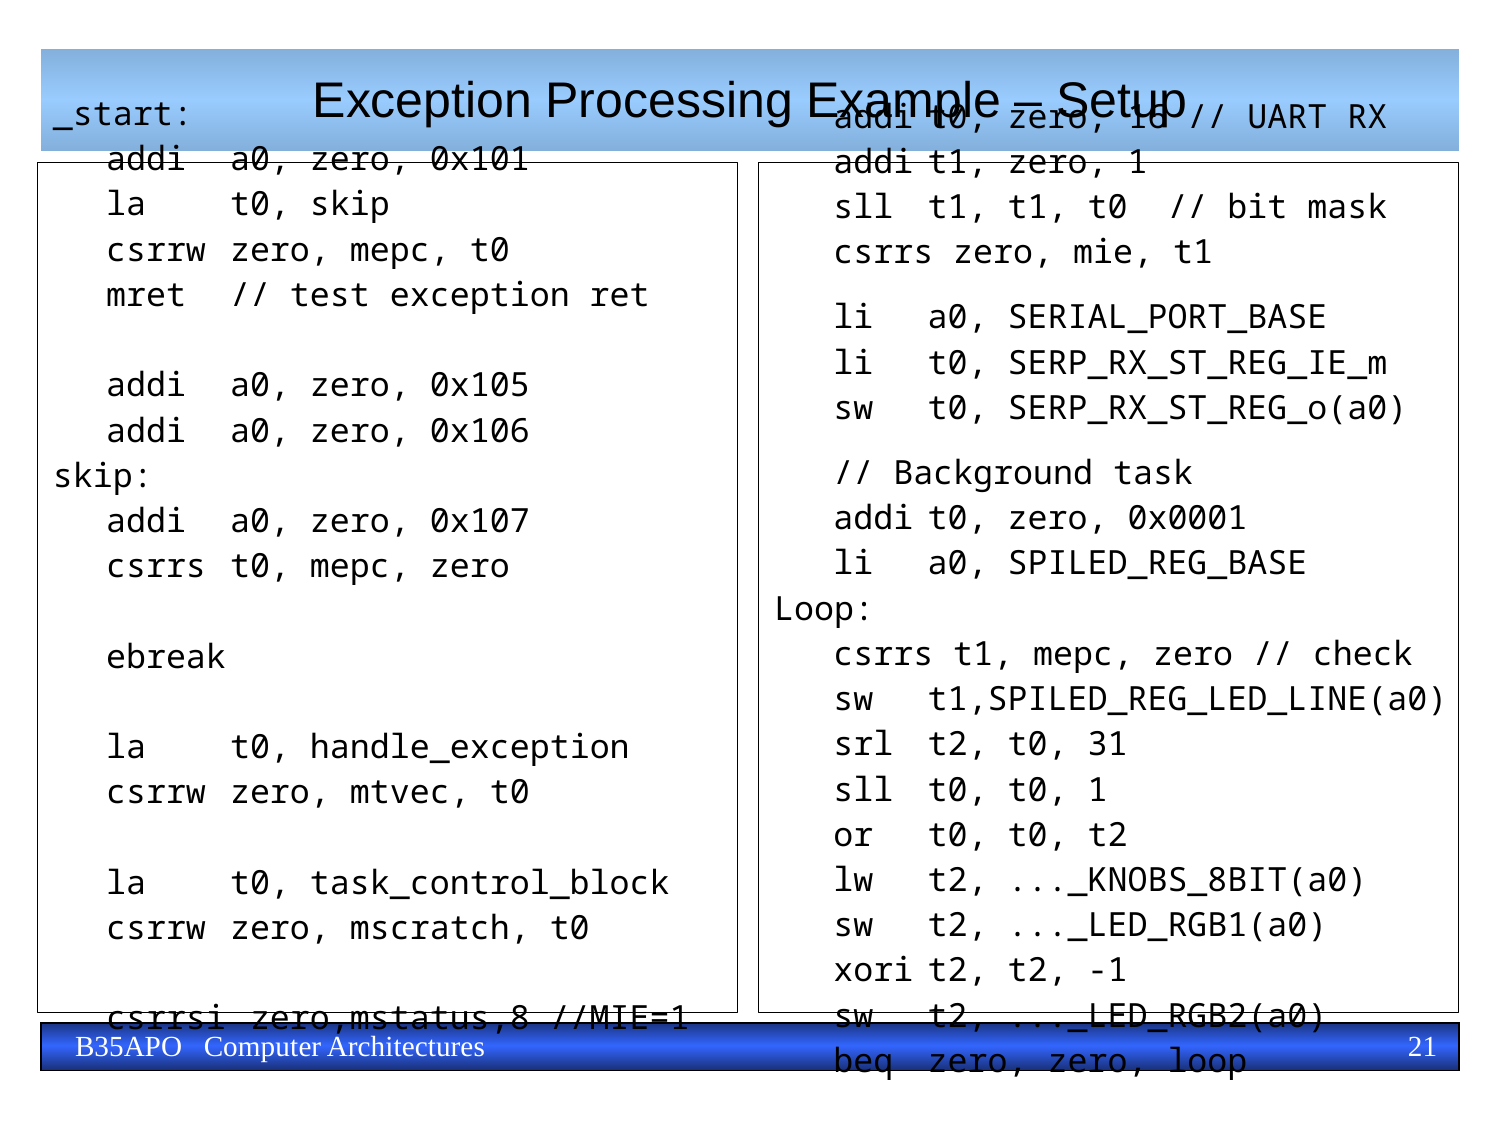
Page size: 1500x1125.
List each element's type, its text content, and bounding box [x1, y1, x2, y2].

text_box _start: addi a0, zero, 0x101 la t0, skip csrrw zero, mepc, t0 mret // test exception ret addi a0, zero, 0x105 addi a0, zero, 0x106 skip: addi a0, zero, 0x107 csrrs t0, mepc, zero ebreak la t0, handle_exception csrrw zero, mtvec, t0 la t0, task_control_block csrrw zero, mscratch, t0 csrrsi zero,mstatus,8 //MIE=1 [37, 162, 738, 1013]
title Exception Processing Example – Setup [41, 49, 1459, 151]
text_box addi t0, zero, 16 // UART RX addi t1, zero, 1 sll t1, t1, t0 // bit mask csrrs zero, mie, t1 li a0, SERIAL_PORT_BASE li t0, SERP_RX_ST_REG_IE_m sw t0, SERP_RX_ST_REG_o(a0) // Background task addi t0, zero, 0x0001 li a0, SPILED_REG_BASE Loop: csrrs t1, mepc, zero // check sw t1,SPILED_REG_LED_LINE(a0) srl t2, t0, 31 sll t0, t0, 1 or t0, t0, t2 lw t2, ..._KNOBS_8BIT(a0) sw t2, ..._LED_RGB1(a0) xori t2, t2, -1 sw t2, ..._LED_RGB2(a0) beq zero, zero, loop [758, 162, 1459, 1013]
